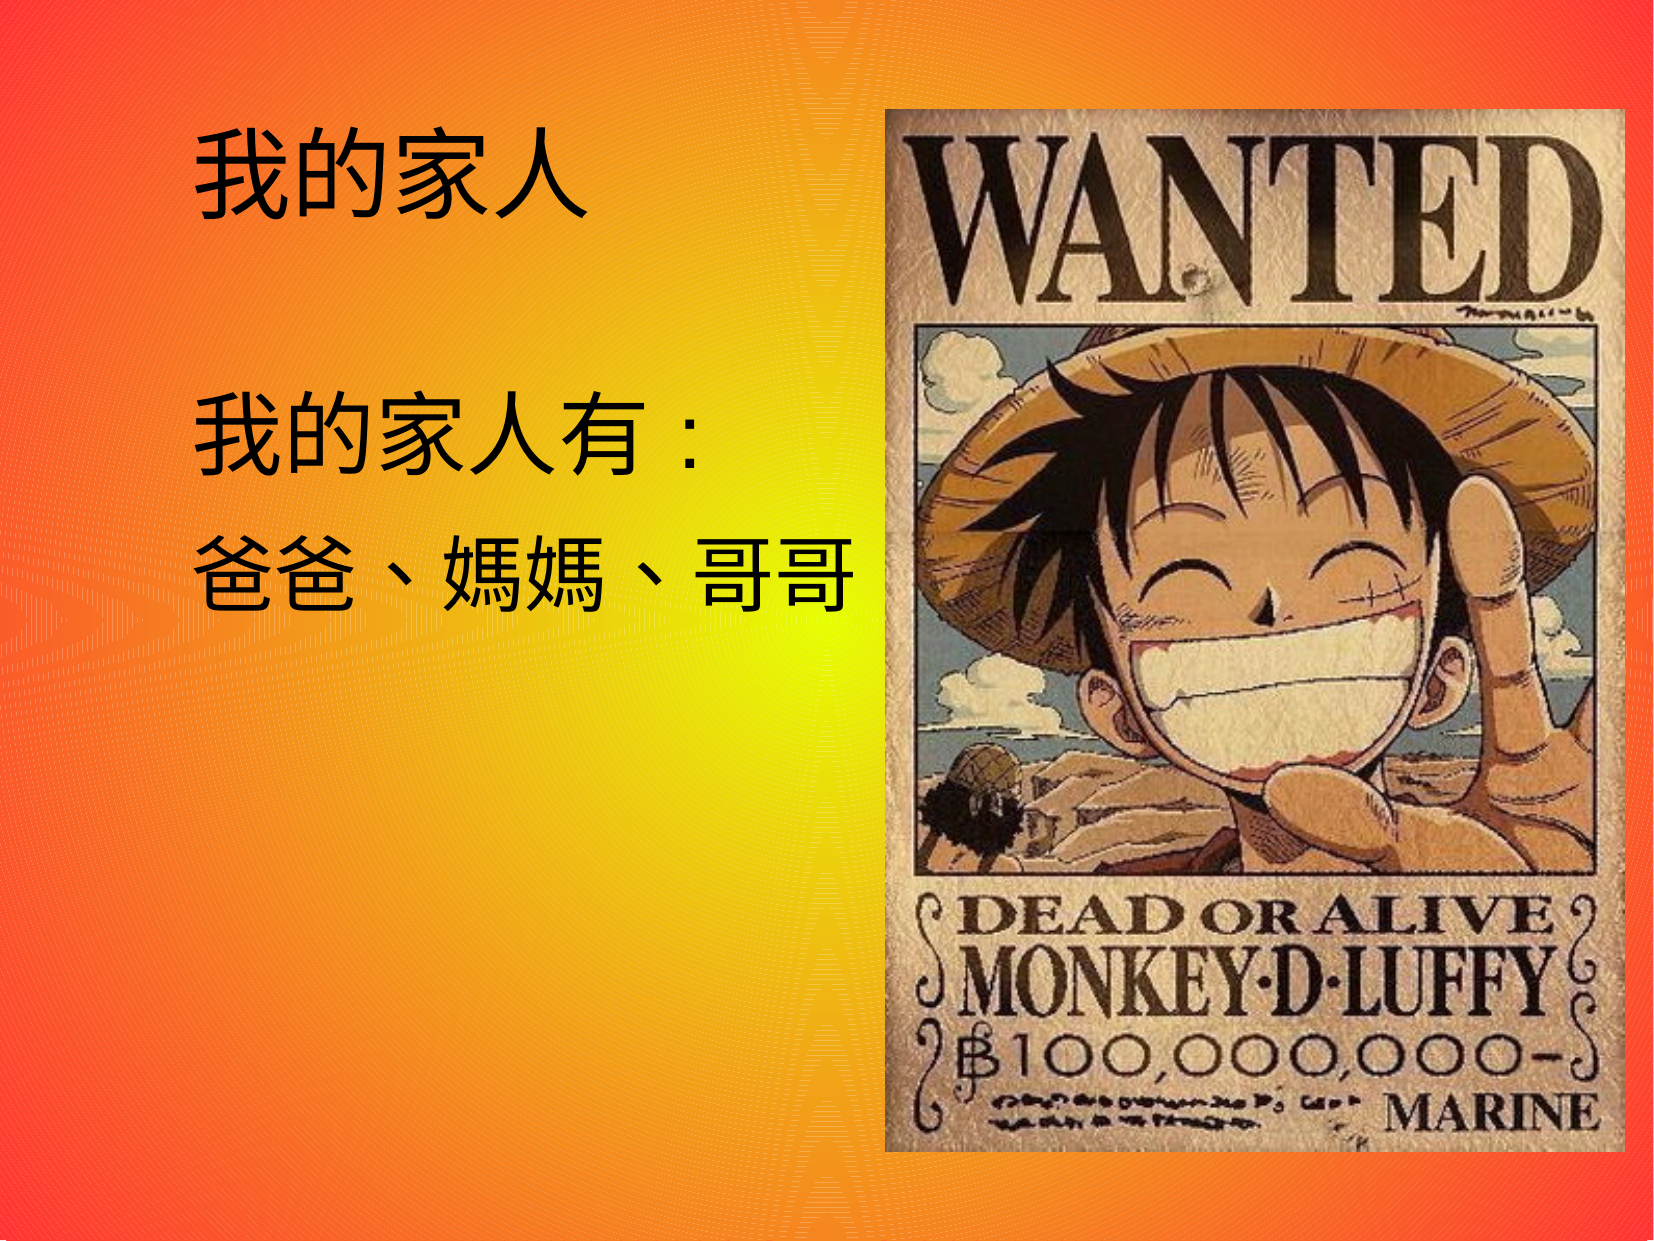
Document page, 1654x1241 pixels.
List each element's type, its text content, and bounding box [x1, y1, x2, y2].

text_box 我的家人有: [177, 354, 857, 480]
text_box 我的家人 [177, 88, 798, 224]
picture [885, 109, 1625, 1152]
text_box 爸爸、媽媽、哥哥 [177, 501, 885, 617]
